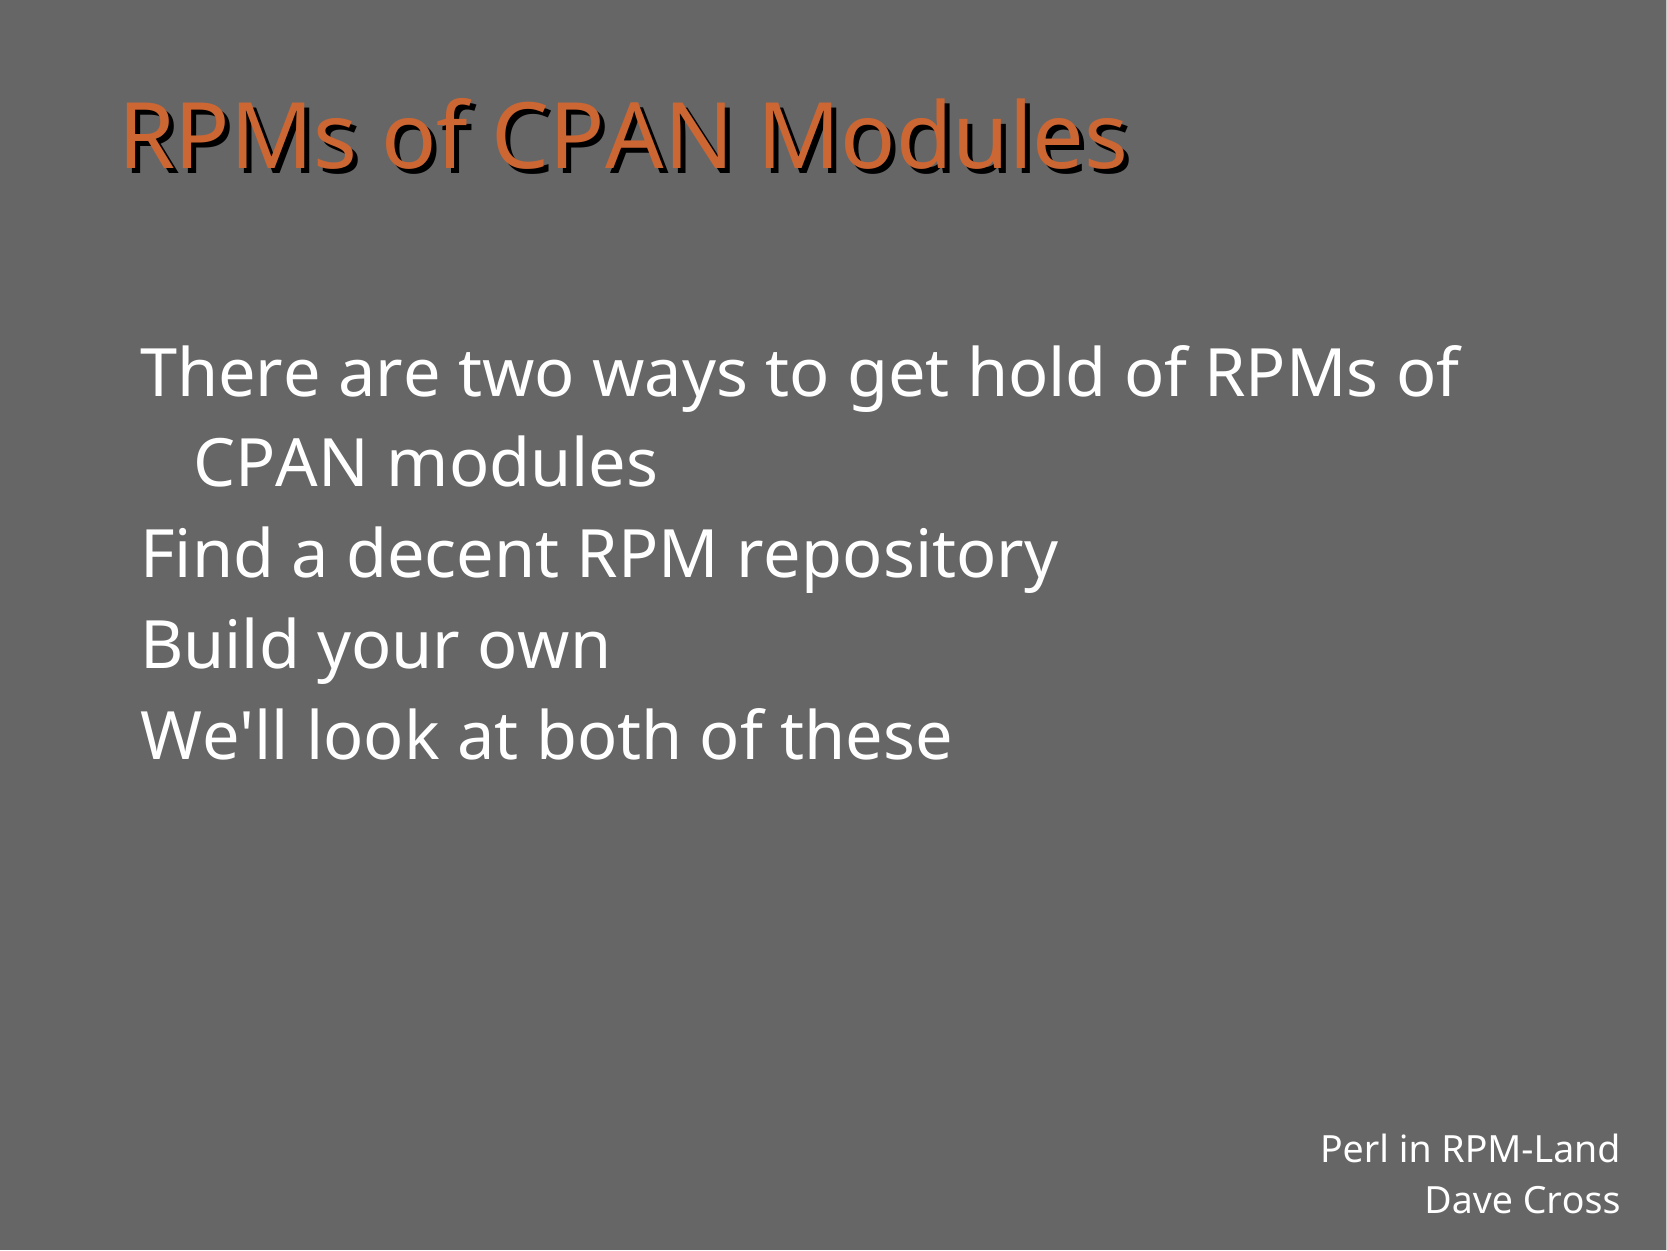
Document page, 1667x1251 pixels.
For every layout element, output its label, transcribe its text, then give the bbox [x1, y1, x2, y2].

title RPMs of CPAN Modules [118, 59, 1542, 207]
list There are two ways to get hold of RPMs of CPAN modules Find a decent RPM repository Build your own We'll look at both of these [122, 324, 1546, 1123]
